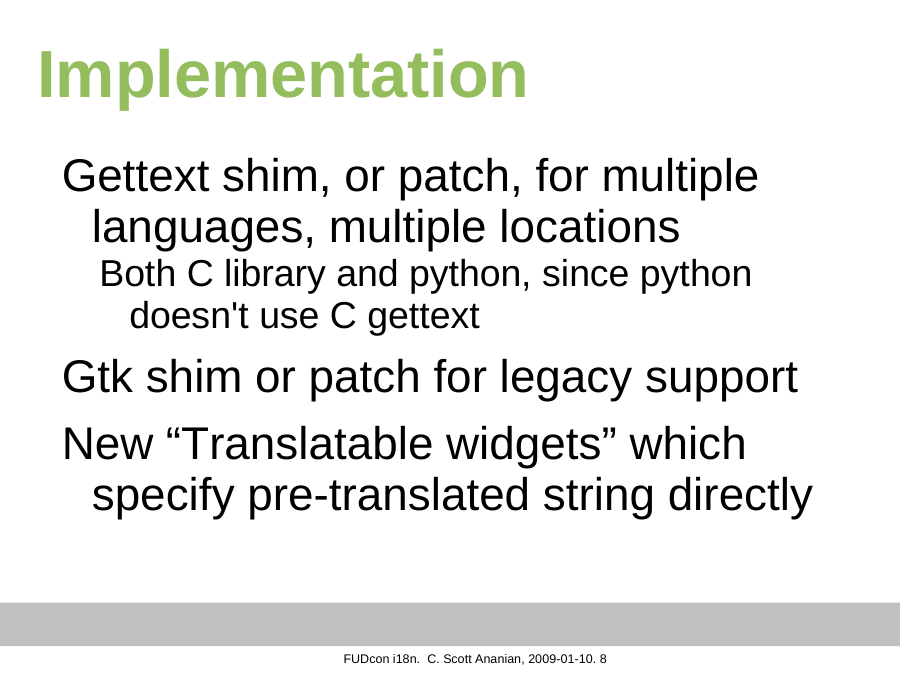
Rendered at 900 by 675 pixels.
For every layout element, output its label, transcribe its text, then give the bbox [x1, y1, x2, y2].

list Gettext shim, or patch, for multiple languages, multiple locations Both C library and python, since python doesn't use C gettext Gtk shim or patch for legacy support New “Translatable widgets” which specify pre-translated string directly [61, 150, 844, 675]
title Implementation [37, 37, 856, 211]
